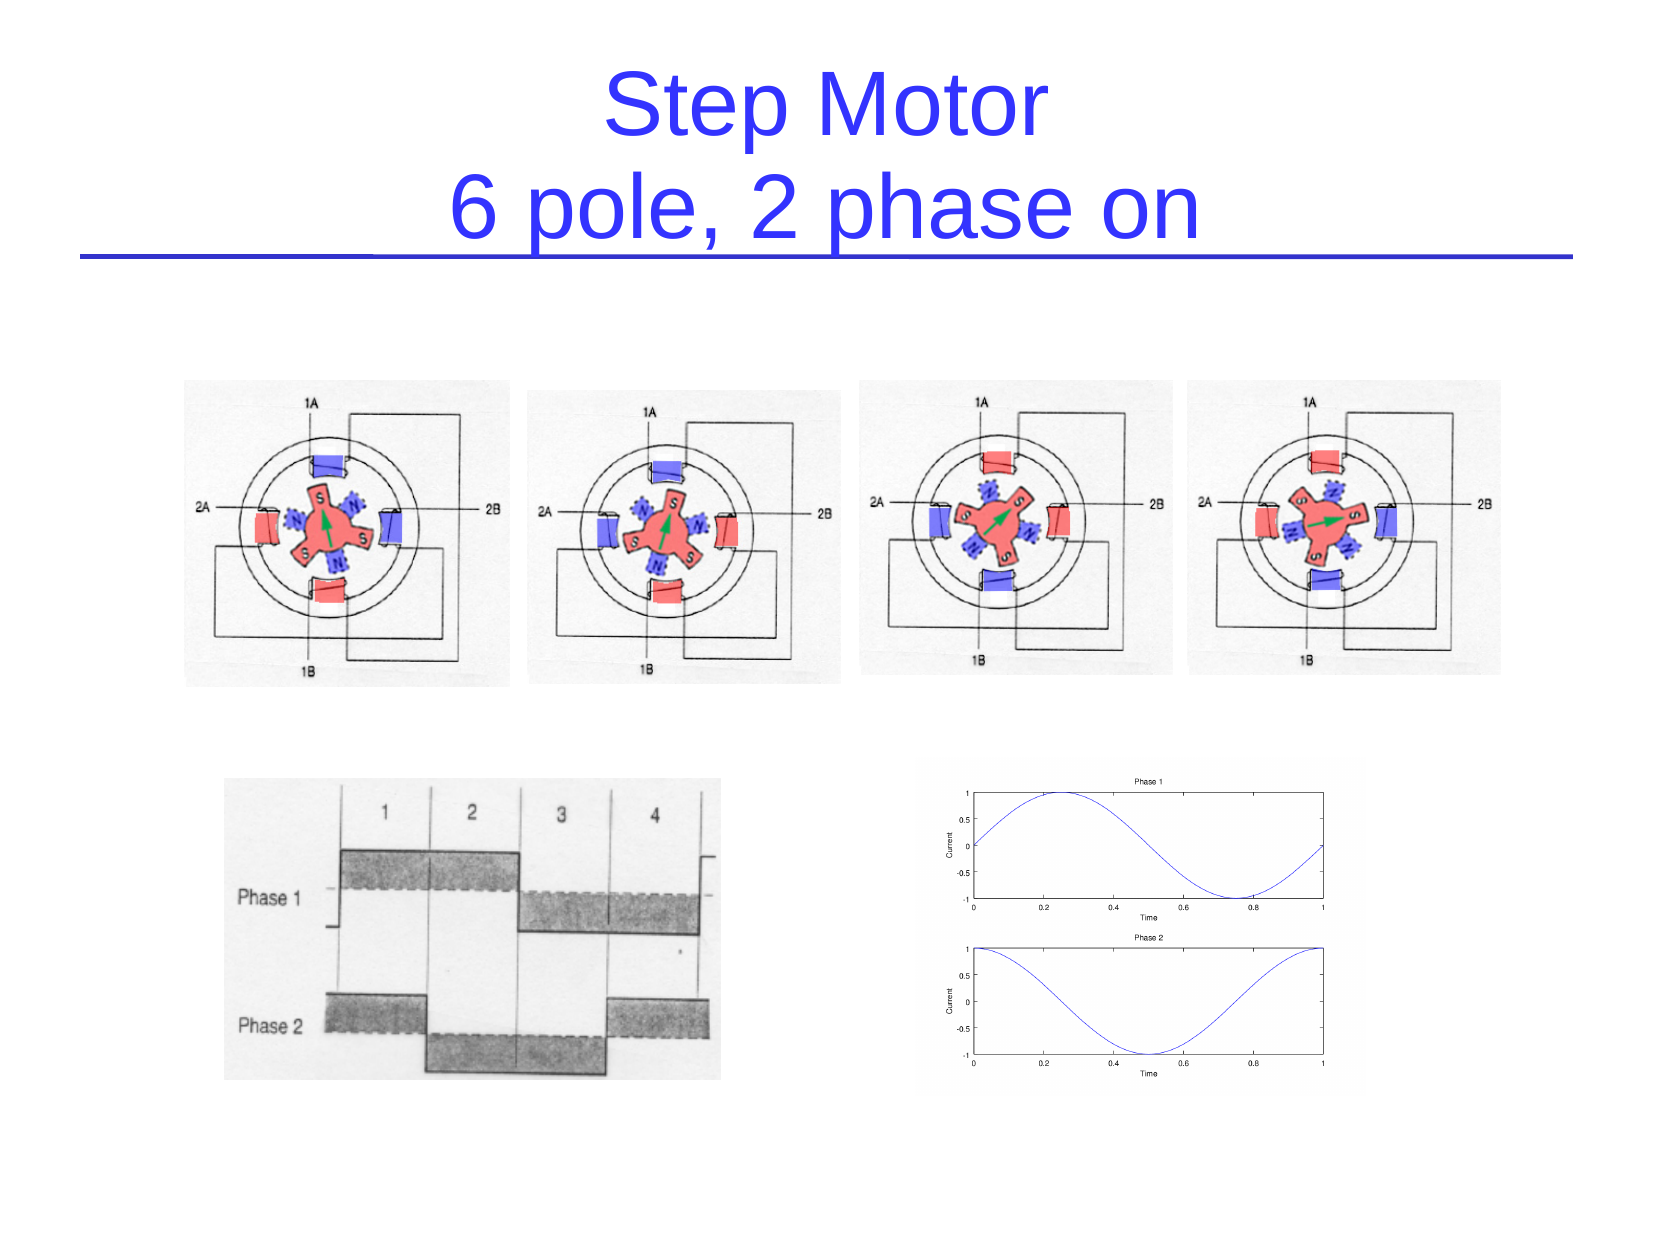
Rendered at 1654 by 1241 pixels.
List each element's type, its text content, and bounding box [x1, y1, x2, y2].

picture [184, 380, 510, 687]
picture [915, 757, 1366, 1096]
picture [1187, 380, 1501, 675]
picture [527, 390, 841, 684]
picture [224, 778, 721, 1080]
title Step Motor 6 pole, 2 phase on [82, 49, 1571, 257]
picture [859, 380, 1173, 675]
